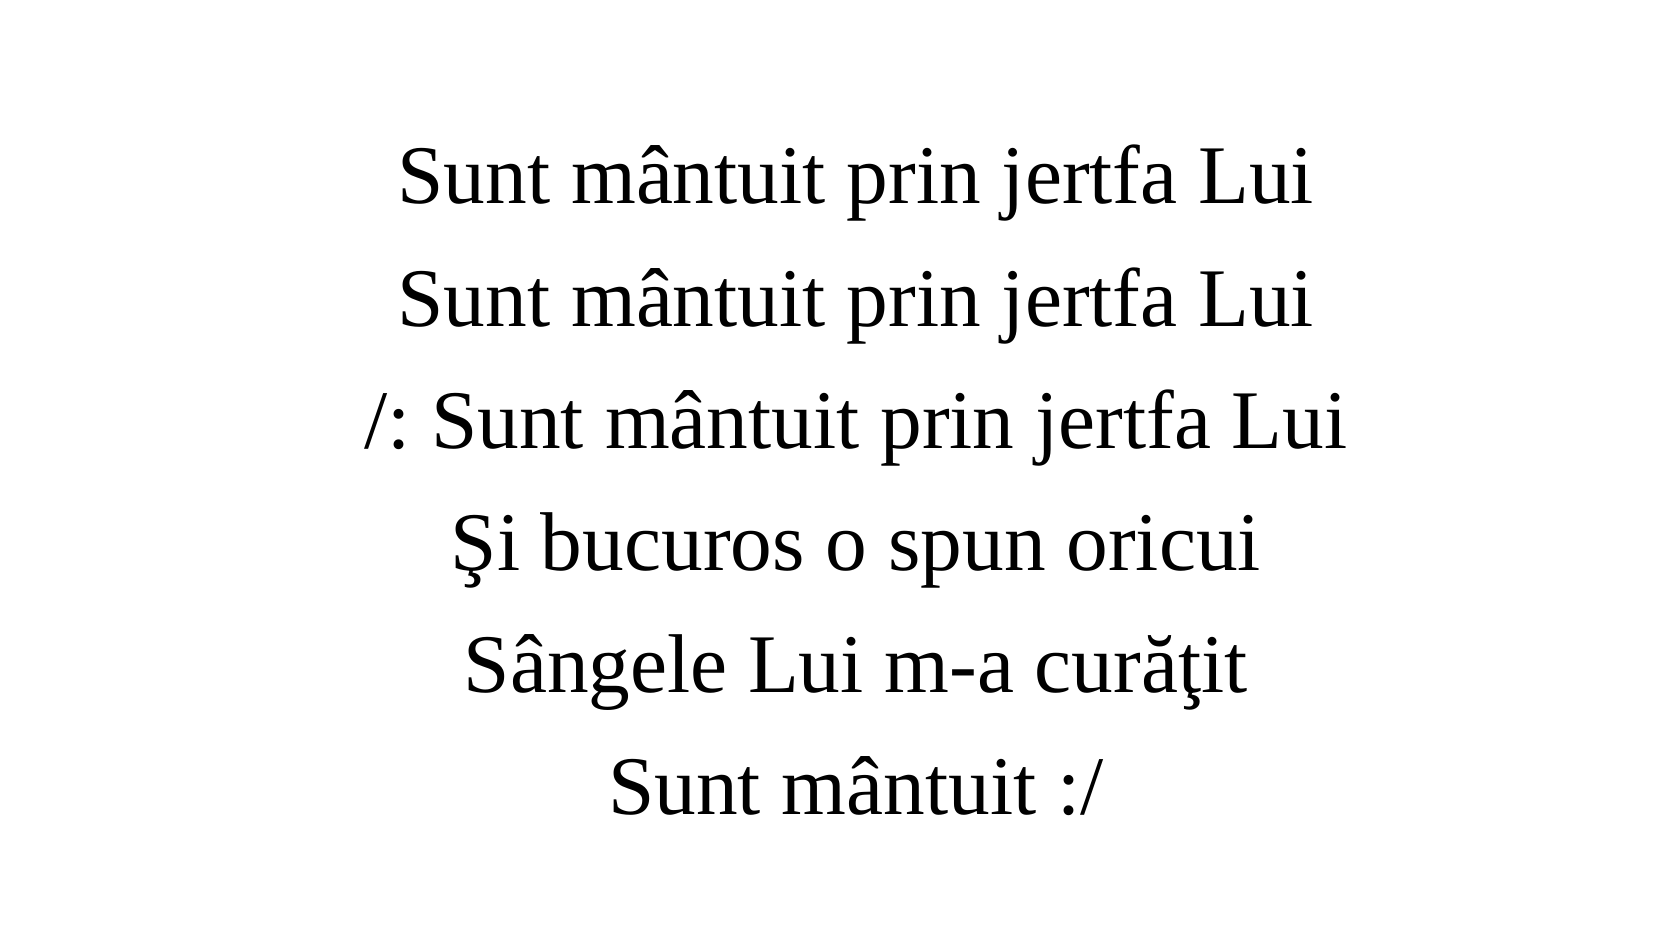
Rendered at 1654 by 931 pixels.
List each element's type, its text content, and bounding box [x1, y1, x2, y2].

subtitle Sunt mântuit prin jertfa Lui Sunt mântuit prin jertfa Lui /: Sunt mântuit prin jertfa Lui Şi bucuros o spun oricui Sângele Lui m-a curăţit Sunt mântuit :/ [153, 115, 1560, 837]
